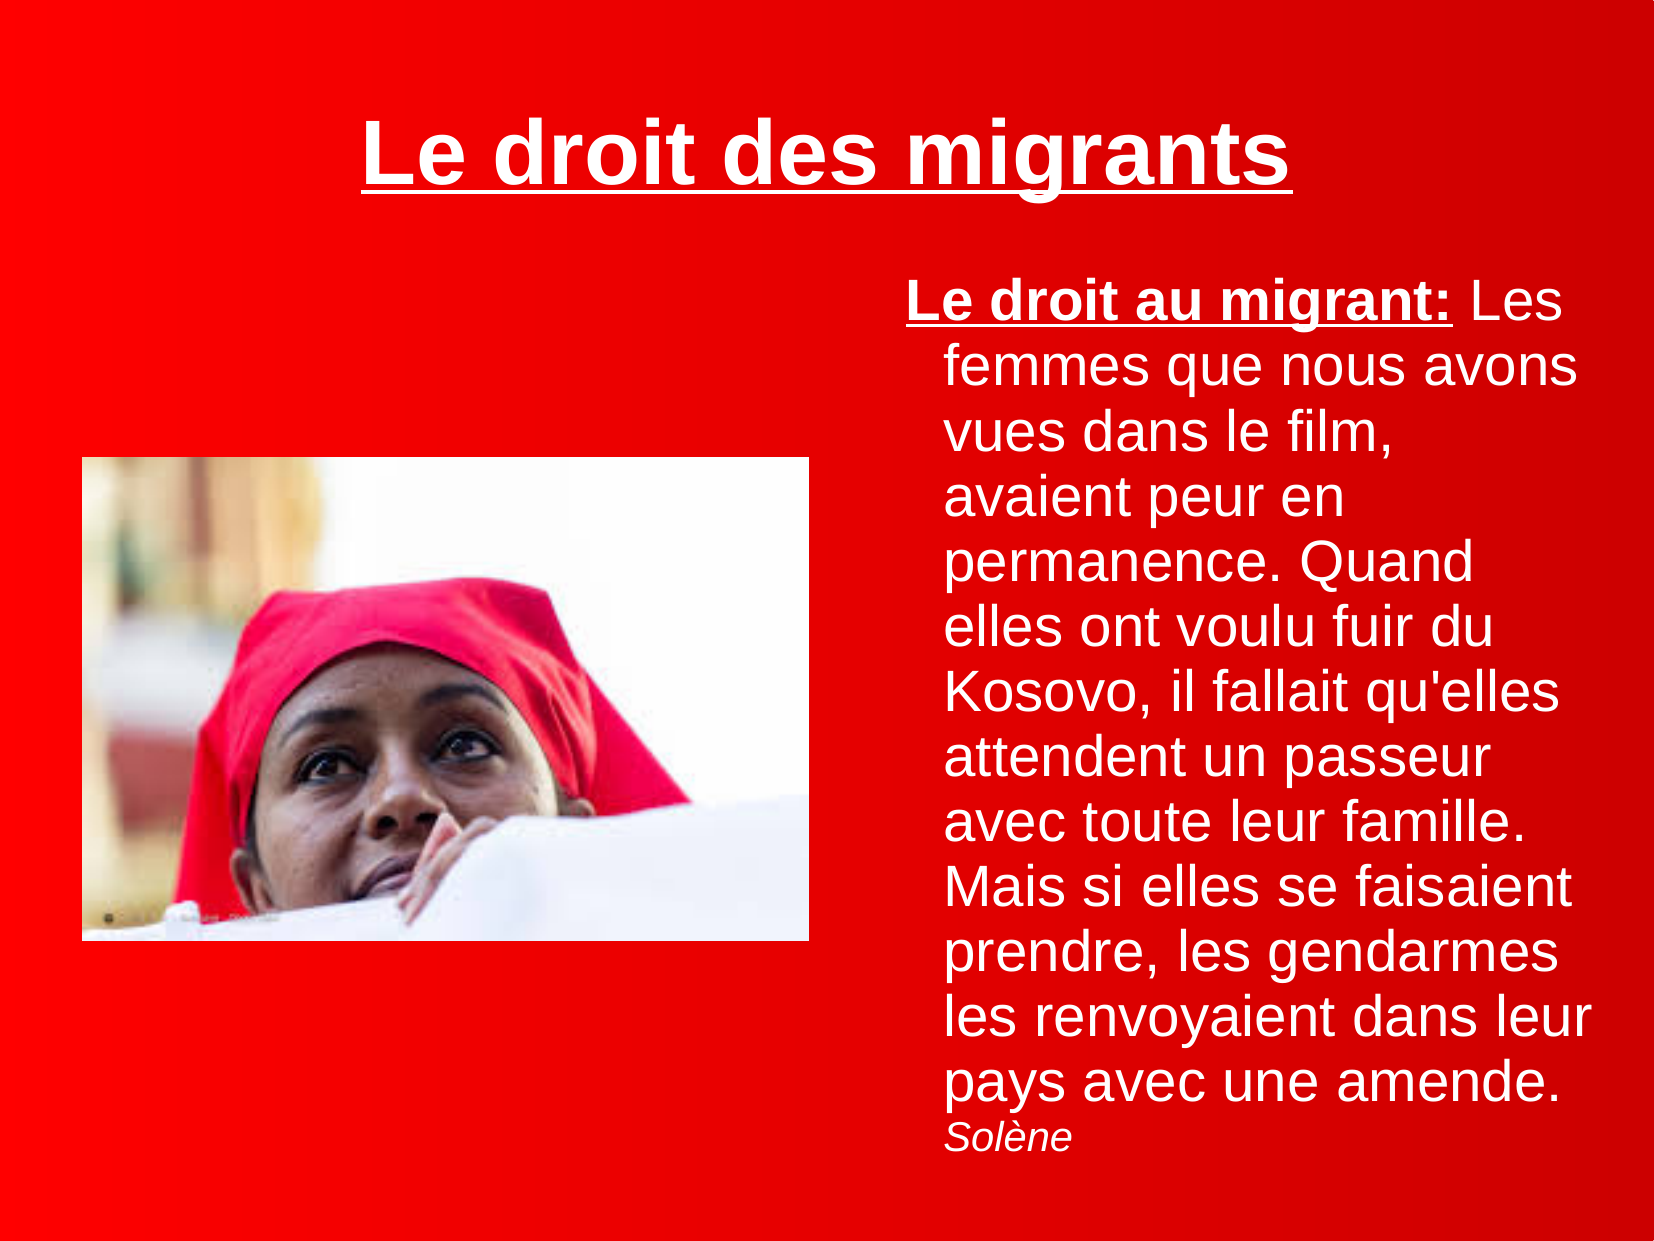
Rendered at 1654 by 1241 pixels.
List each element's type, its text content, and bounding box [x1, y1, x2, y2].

picture [82, 457, 809, 941]
title Le droit des migrants [82, 49, 1571, 257]
list Le droit au migrant: Les femmes que nous avons vues dans le film, avaient peur en permanence. Quand elles ont voulu fuir du Kosovo, il fallait qu'elles attendent un passeur avec toute leur famille. Mais si elles se faisaient prendre, les gendarmes les renvoyaient dans leur pays avec une amende. Solène [868, 268, 1595, 1159]
